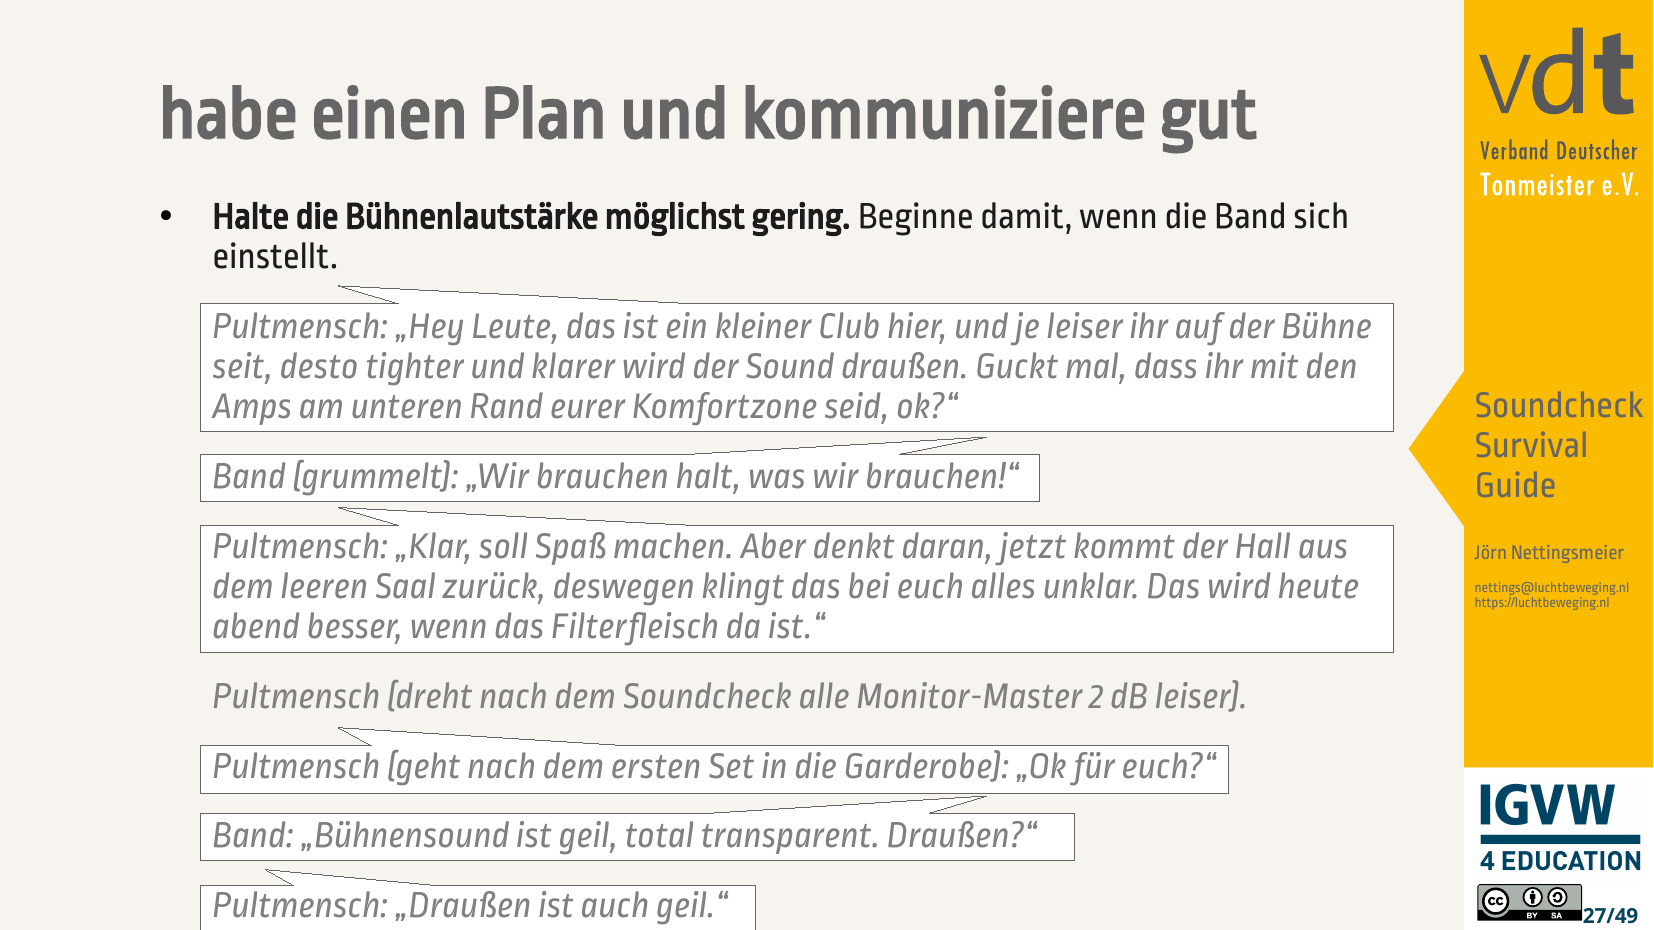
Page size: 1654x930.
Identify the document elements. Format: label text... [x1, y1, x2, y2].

picture [1477, 780, 1646, 882]
list Halte die Bühnenlautstärke möglichst gering. Beginne damit, wenn die Band sich einstellt. Pultmensch: „Hey Leute, das ist ein kleiner Club hier, und je leiser ihr auf der Bühne seit, desto tighter und klarer wird der Sound draußen. Guckt mal, dass ihr mit den Amps am unteren Rand eurer Komfortzone seid, ok?“ Band (grummelt): „Wir brauchen halt, was wir brauchen!“ Pultmensch: „Klar, soll Spaß machen. Aber denkt daran, jetzt kommt der Hall aus dem leeren Saal zurück, deswegen klingt das bei euch alles unklar. Das wird heute abend besser, wenn das Filterfleisch da ist.“ Pultmensch (dreht nach dem Soundcheck alle Monitor-Master 2 dB leiser). Pultmensch (geht nach dem ersten Set in die Garderobe): „Ok für euch?“ Band: „Bühnensound ist geil, total transparent. Draußen?“ Pultmensch: „Draußen ist auch geil.“ [141, 196, 1394, 930]
title habe einen Plan und kommuniziere gut [82, 37, 1335, 193]
